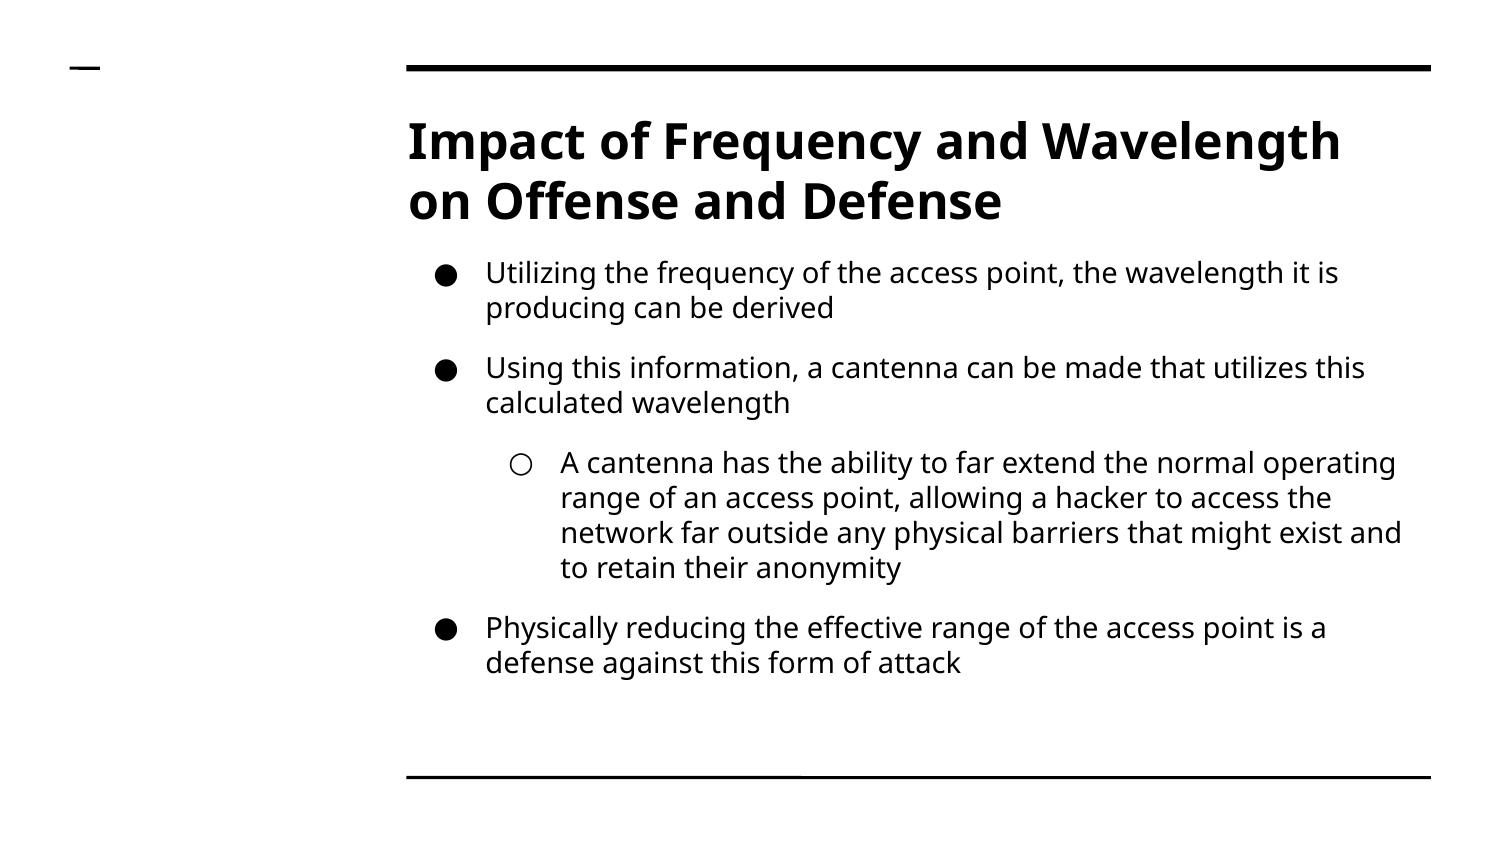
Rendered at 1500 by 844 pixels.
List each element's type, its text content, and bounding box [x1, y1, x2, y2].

title Impact of Frequency and Wavelength on Offense and Defense [393, 94, 1431, 228]
list Utilizing the frequency of the access point, the wavelength it is producing can be derived Using this information, a cantenna can be made that utilizes this calculated wavelength A cantenna has the ability to far extend the normal operating range of an access point, allowing a hacker to access the network far outside any physical barriers that might exist and to retain their anonymity Physically reducing the effective range of the access point is a defense against this form of attack [395, 239, 1433, 755]
